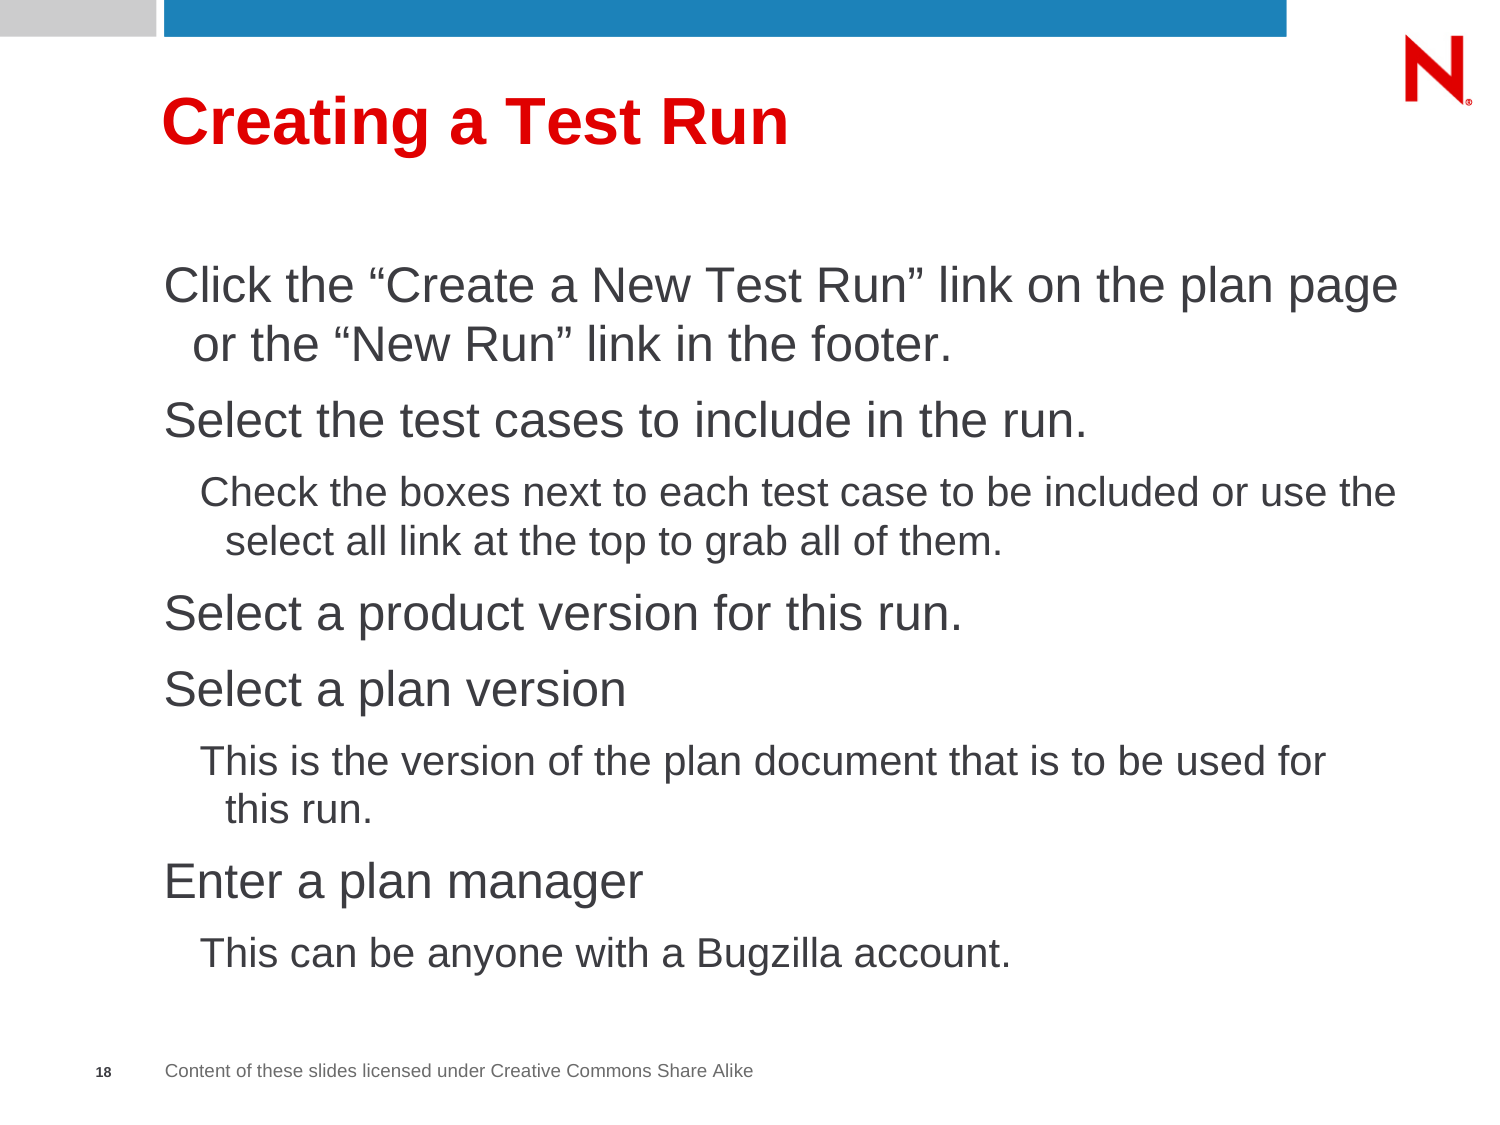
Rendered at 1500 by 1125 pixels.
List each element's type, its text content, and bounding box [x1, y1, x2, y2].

title Creating a Test Run [161, 41, 1383, 205]
list Click the “Create a New Test Run” link on the plan page or the “New Run” link in the footer. Select the test cases to include in the run. Check the boxes next to each test case to be included or use the select all link at the top to grab all of them. Select a product version for this run. Select a plan version This is the version of the plan document that is to be used for this run. Enter a plan manager This can be anyone with a Bugzilla account. [163, 254, 1404, 986]
picture [1403, 32, 1473, 107]
